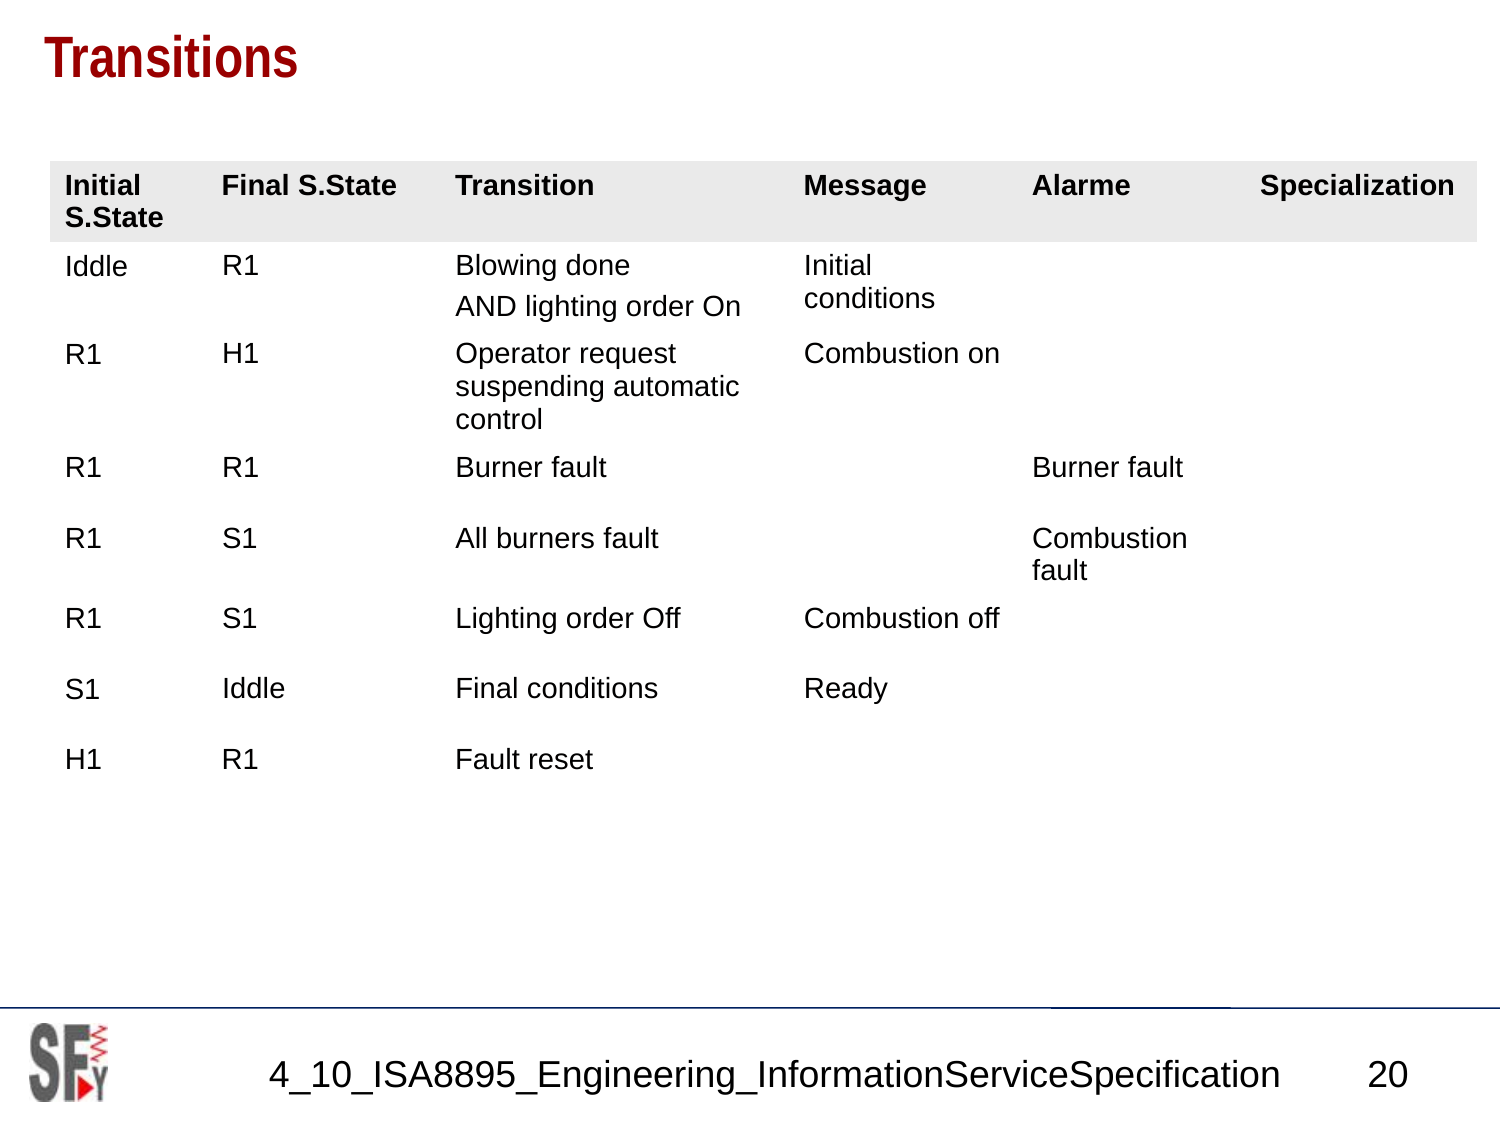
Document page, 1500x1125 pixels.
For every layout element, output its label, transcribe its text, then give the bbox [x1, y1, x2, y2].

slide_number <numéro> [1352, 1034, 1490, 1103]
table_cell H1 [50, 735, 207, 806]
table_cell Fault reset [440, 735, 789, 806]
table_cell [1245, 735, 1477, 806]
table_cell [789, 735, 1017, 806]
table_cell R1 [207, 443, 440, 514]
table_cell [1245, 514, 1477, 595]
table_cell Lighting order Off [440, 595, 789, 665]
table_cell R1 [50, 330, 207, 443]
table_cell Iddle [50, 242, 207, 330]
table_cell Combustion off [789, 595, 1017, 665]
table_cell Blowing done AND lighting order On [440, 242, 789, 330]
table_cell All burners fault [440, 514, 789, 595]
table_cell R1 [50, 443, 207, 514]
table_header Message [789, 161, 1017, 242]
table_cell Final conditions [440, 665, 789, 735]
table_cell [1017, 735, 1245, 806]
table_cell [789, 514, 1017, 595]
table_cell [1017, 242, 1245, 330]
table_header Specialization [1245, 161, 1477, 242]
table_cell [1245, 595, 1477, 665]
table_cell Operator request suspending automatic control [440, 330, 789, 443]
table_cell [1245, 665, 1477, 735]
table_cell Combustion fault [1017, 514, 1245, 595]
table_cell S1 [207, 595, 440, 665]
table_cell Iddle [207, 665, 440, 735]
table_cell S1 [207, 514, 440, 595]
table_cell [1245, 242, 1477, 330]
table_cell [1017, 665, 1245, 735]
table_cell S1 [50, 665, 207, 735]
footer 4_10_ISA8895_Engineering_InformationServiceSpecification [253, 1034, 1336, 1103]
table_cell R1 [207, 735, 440, 806]
table_cell [1017, 330, 1245, 443]
table_cell [789, 443, 1017, 514]
table_header Transition [440, 161, 789, 242]
table_cell [1245, 330, 1477, 443]
table_cell R1 [50, 595, 207, 665]
table_cell [1017, 595, 1245, 665]
table_cell Combustion on [789, 330, 1017, 443]
table_cell H1 [207, 330, 440, 443]
table_header Alarme [1017, 161, 1245, 242]
table_header Final S.State [207, 161, 440, 242]
table_cell Burner fault [1017, 443, 1245, 514]
table_cell Burner fault [440, 443, 789, 514]
table_cell Ready [789, 665, 1017, 735]
picture [29, 1023, 108, 1102]
table_cell R1 [50, 514, 207, 595]
table_cell R1 [207, 242, 440, 330]
table_cell [1245, 443, 1477, 514]
table_header Initial S.State [50, 161, 207, 242]
title Transitions [29, 12, 1471, 138]
table_cell Initial conditions [789, 242, 1017, 330]
